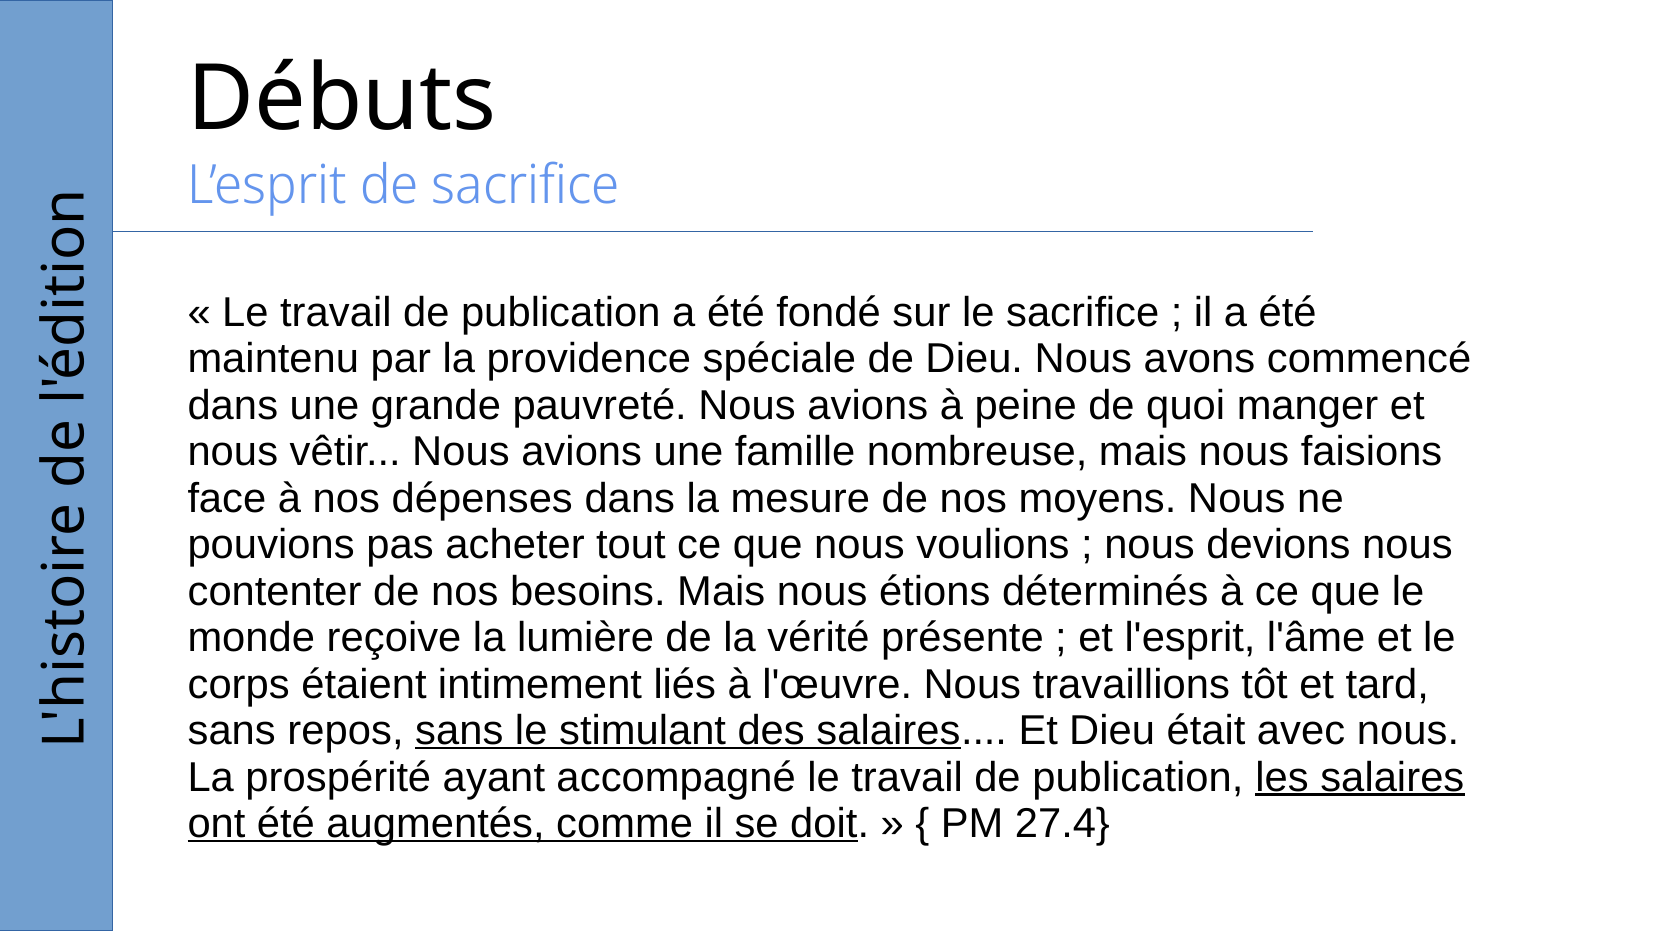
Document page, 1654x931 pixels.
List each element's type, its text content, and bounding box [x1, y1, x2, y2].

subtitle « Le travail de publication a été fondé sur le sacrifice ; il a été maintenu par la providence spéciale de Dieu. Nous avons commencé dans une grande pauvreté. Nous avions à peine de quoi manger et nous vêtir... Nous avions une famille nombreuse, mais nous faisions face à nos dépenses dans la mesure de nos moyens. Nous ne pouvions pas acheter tout ce que nous voulions ; nous devions nous contenter de nos besoins. Mais nous étions déterminés à ce que le monde reçoive la lumière de la vérité présente ; et l'esprit, l'âme et le corps étaient intimement liés à l'œuvre. Nous travaillions tôt et tard, sans repos, sans le stimulant des salaires.... Et Dieu était avec nous. La prospérité ayant accompagné le travail de publication, les salaires ont été augmentés, comme il se doit. » { PM 27.4} [187, 288, 1501, 847]
title L’esprit de sacrifice [187, 125, 1571, 239]
text_box L'histoire de l'édition [13, 37, 105, 901]
title Débuts [187, 34, 1571, 125]
text_box [0, 0, 113, 931]
